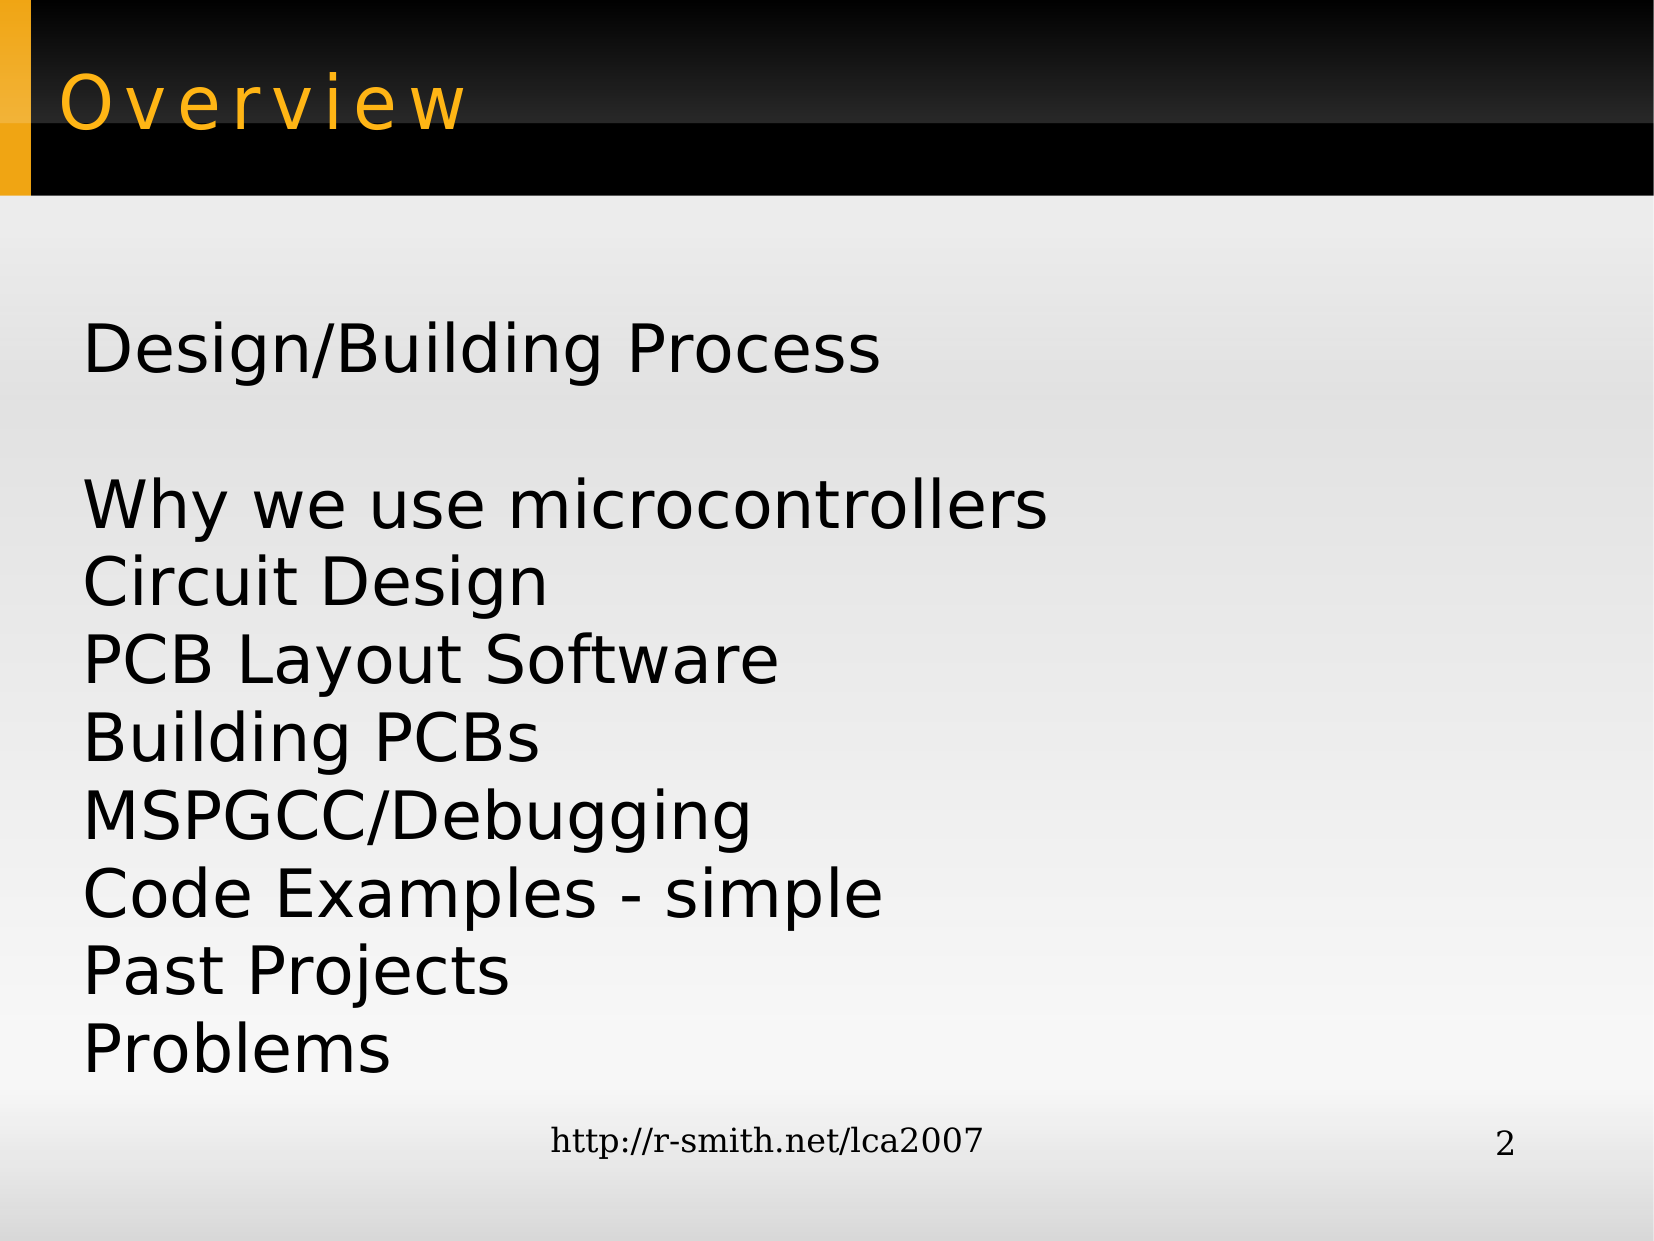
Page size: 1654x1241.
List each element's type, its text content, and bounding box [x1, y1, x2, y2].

title Overview [59, 29, 1270, 178]
subtitle Design/Building Process Why we use microcontrollers Circuit Design PCB Layout Software Building PCBs MSPGCC/Debugging Code Examples - simple Past Projects Problems [82, 290, 1571, 1109]
picture [0, 0, 1654, 1241]
